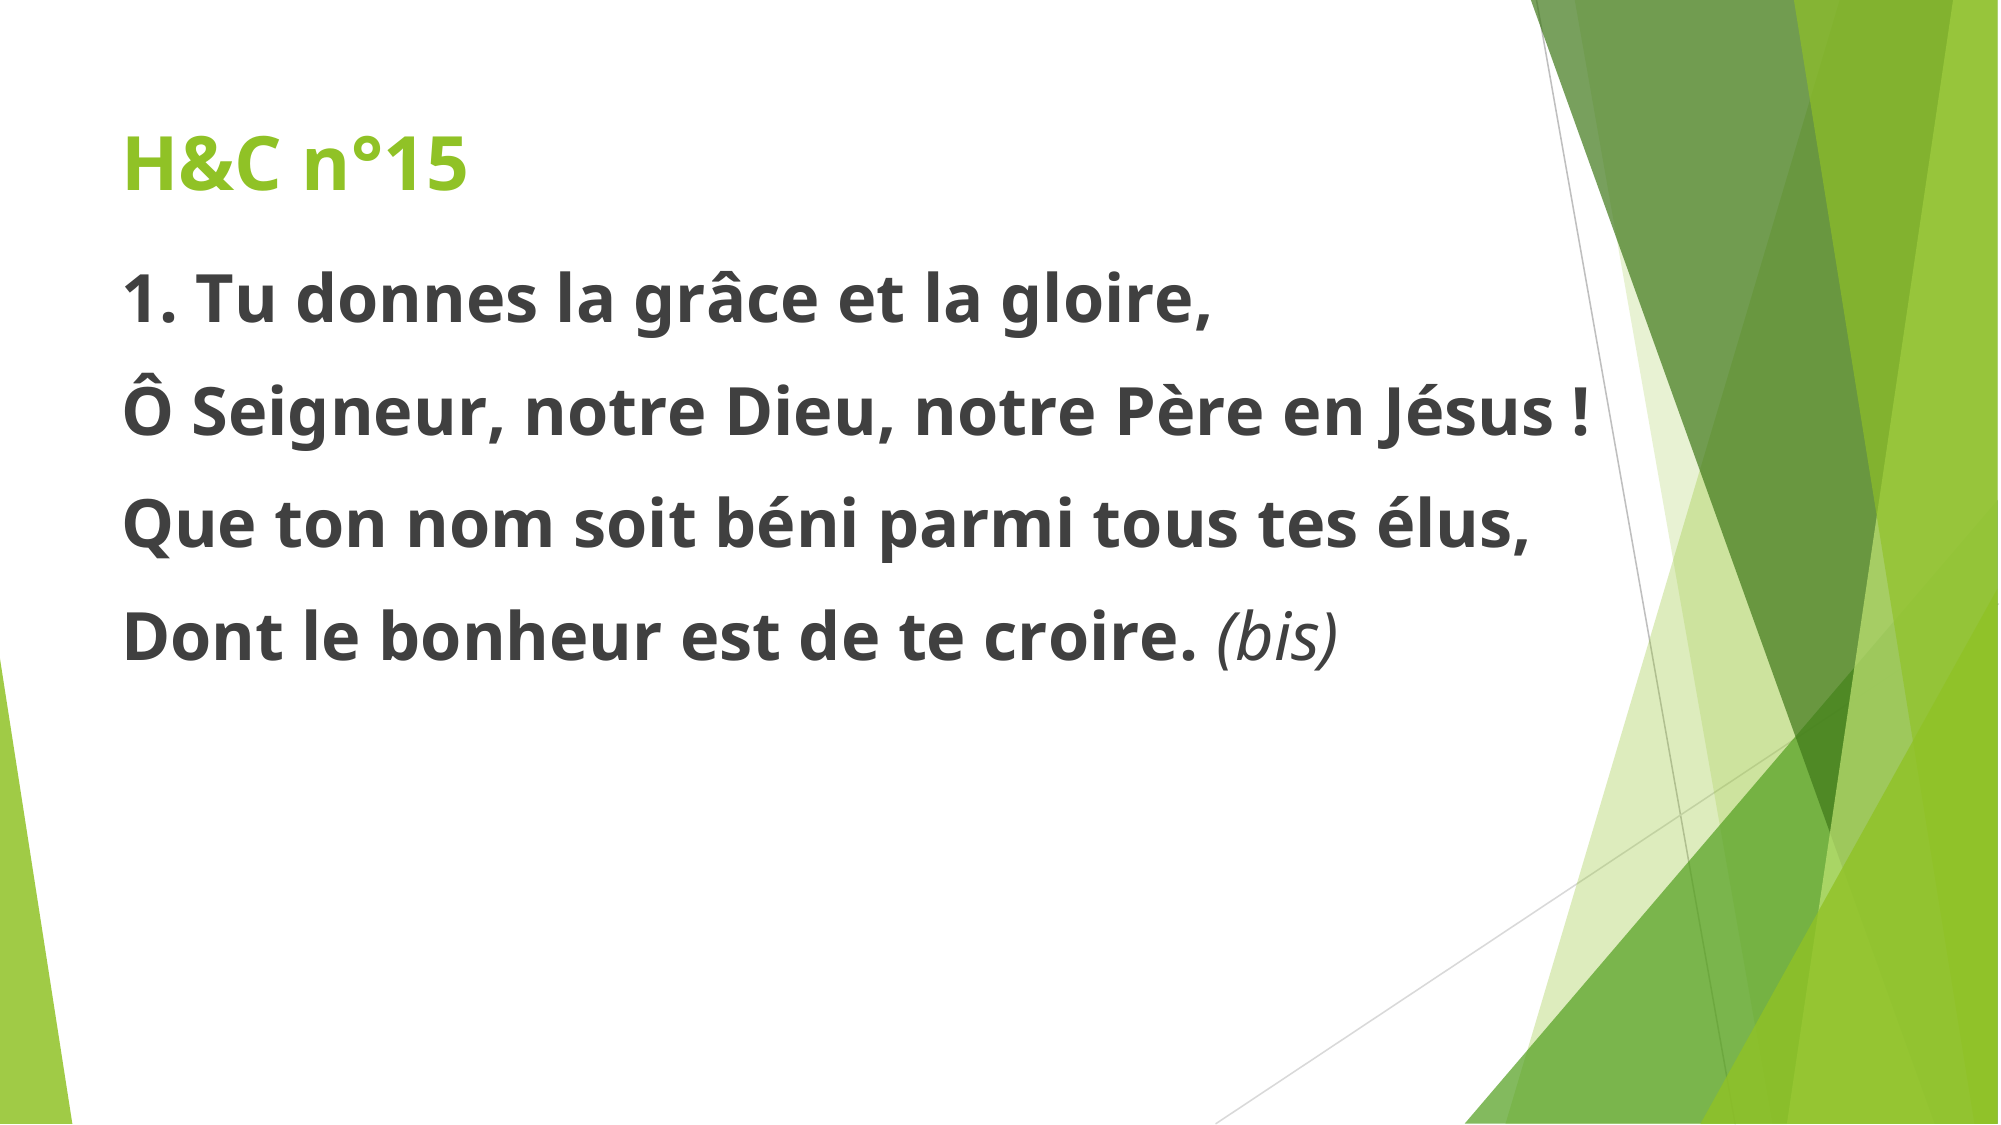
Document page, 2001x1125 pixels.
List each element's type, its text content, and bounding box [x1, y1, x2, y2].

text_box 1. Tu donnes la grâce et la gloire, Ô Seigneur, notre Dieu, notre Père en Jésus ! Que ton nom soit béni parmi tous tes élus, Dont le bonheur est de te croire. (bis) [106, 236, 1973, 1075]
text_box H&C n°15 [106, 107, 508, 213]
